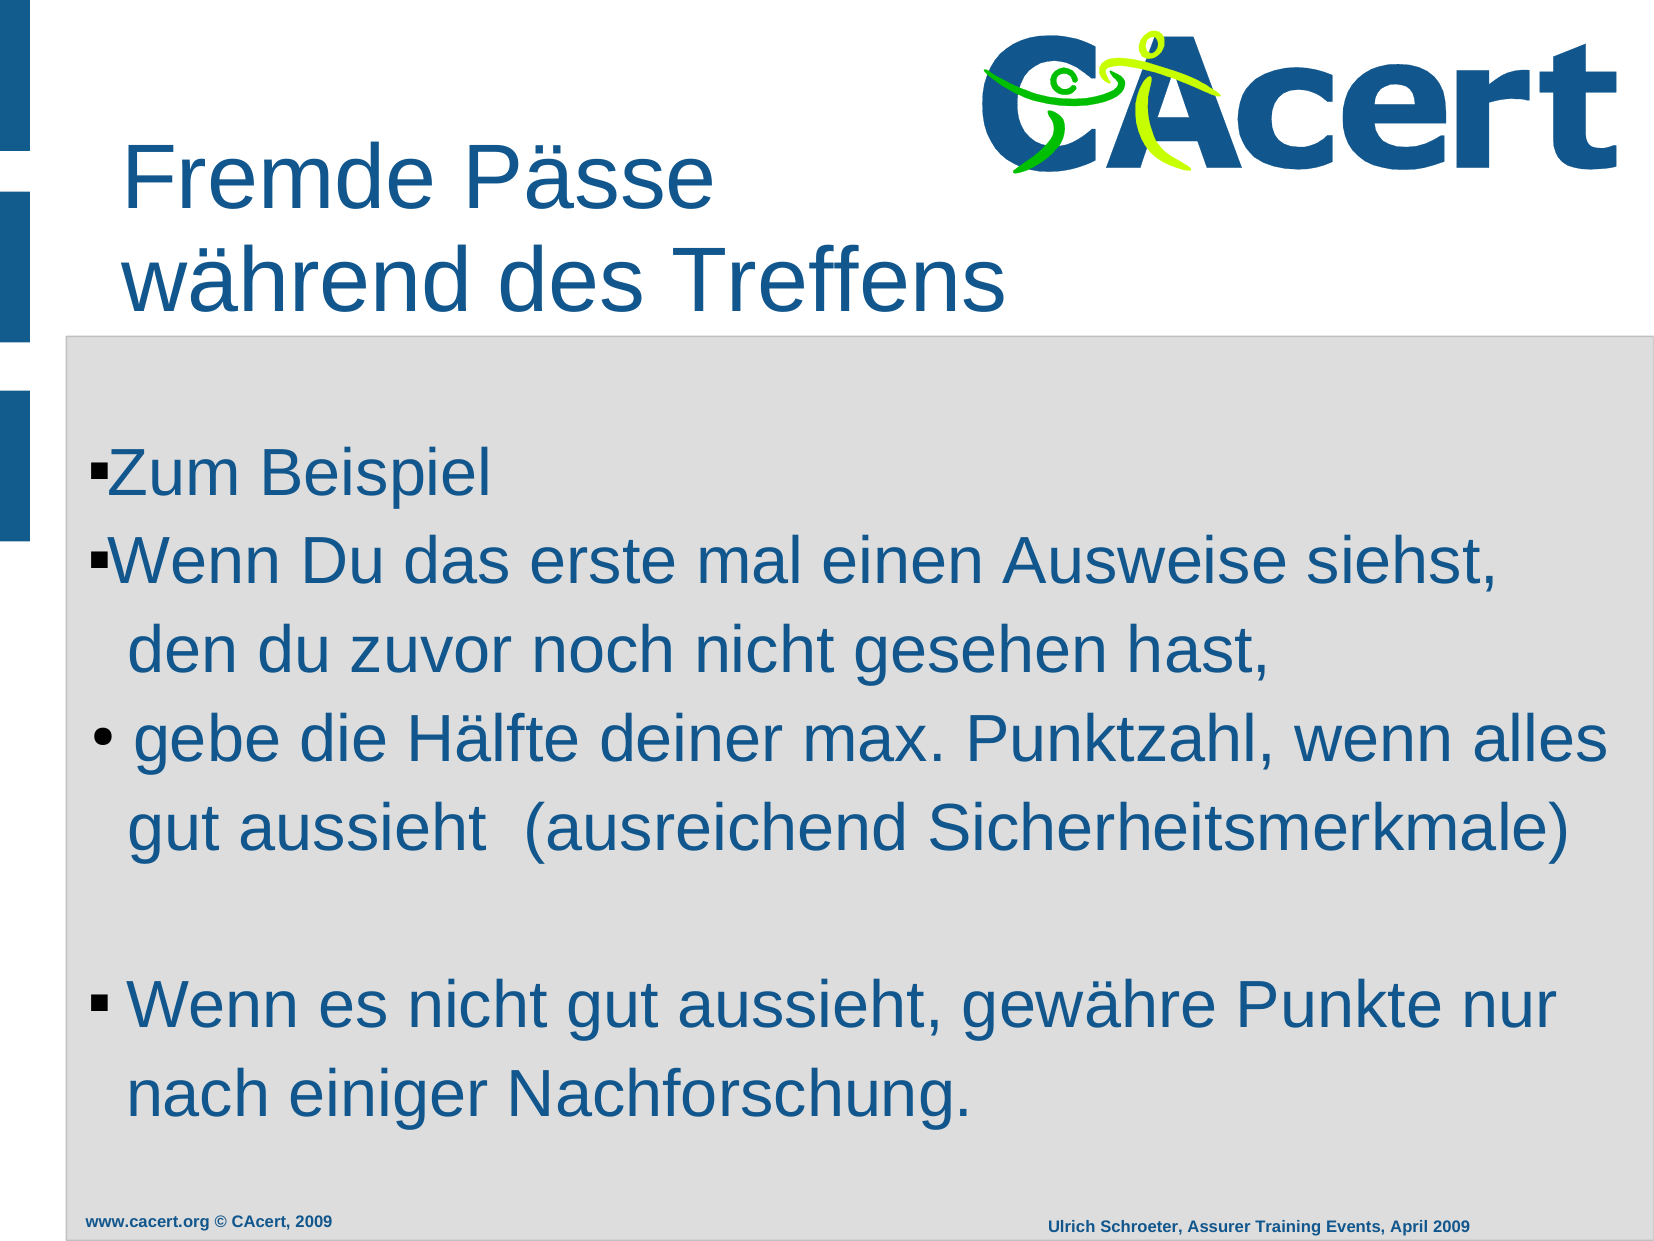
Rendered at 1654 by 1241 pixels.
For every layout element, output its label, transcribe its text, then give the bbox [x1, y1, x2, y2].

text_box Zum Beispiel Wenn Du das erste mal einen Ausweise siehst, den du zuvor noch nicht gesehen hast, gebe die Hälfte deiner max. Punktzahl, wenn alles gut aussieht (ausreichend Sicherheitsmerkmale) Wenn es nicht gut aussieht, gewähre Punkte nur nach einiger Nachforschung. [76, 413, 1626, 1139]
text_box Fremde Pässe während des Treffens [106, 118, 1024, 338]
